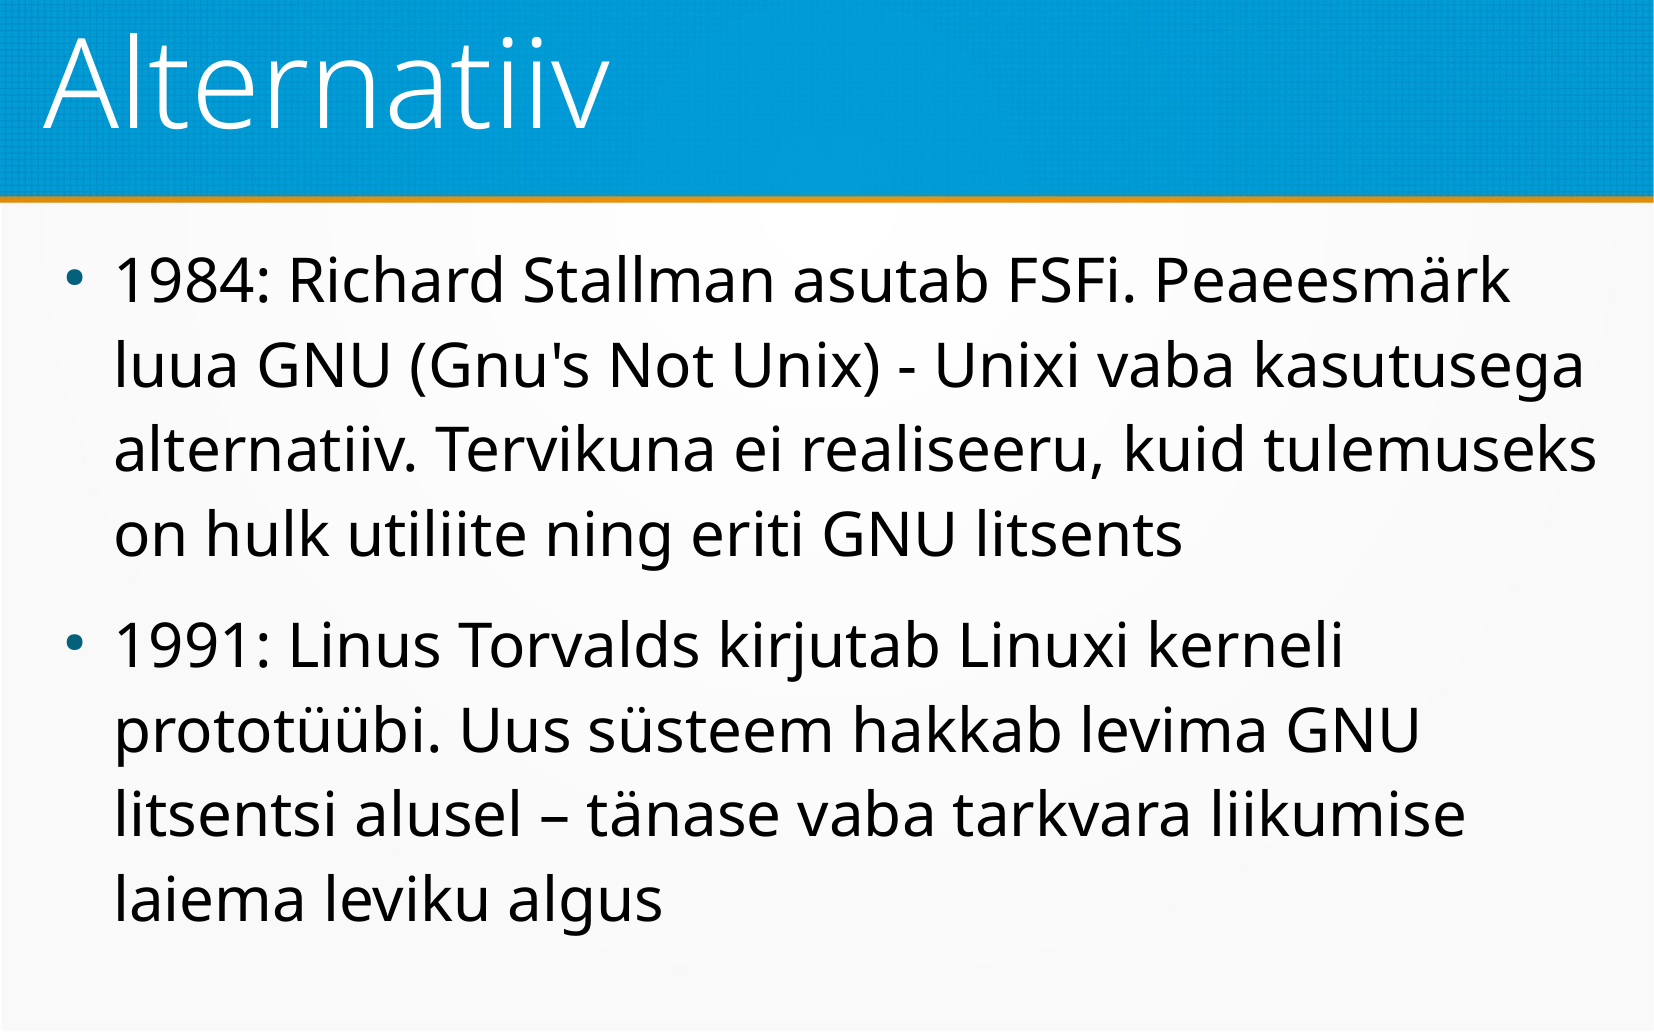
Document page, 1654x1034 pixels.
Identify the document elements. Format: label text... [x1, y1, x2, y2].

list 1984: Richard Stallman asutab FSFi. Peaeesmärk luua GNU (Gnu's Not Unix) - Unixi vaba kasutusega alternatiiv. Tervikuna ei realiseeru, kuid tulemuseks on hulk utiliite ning eriti GNU litsents 1991: Linus Torvalds kirjutab Linuxi kerneli prototüübi. Uus süsteem hakkab levima GNU litsentsi alusel – tänase vaba tarkvara liikumise laiema leviku algus [47, 236, 1607, 1002]
title Alternatiiv [43, 0, 1619, 166]
picture [0, 195, 1654, 1034]
